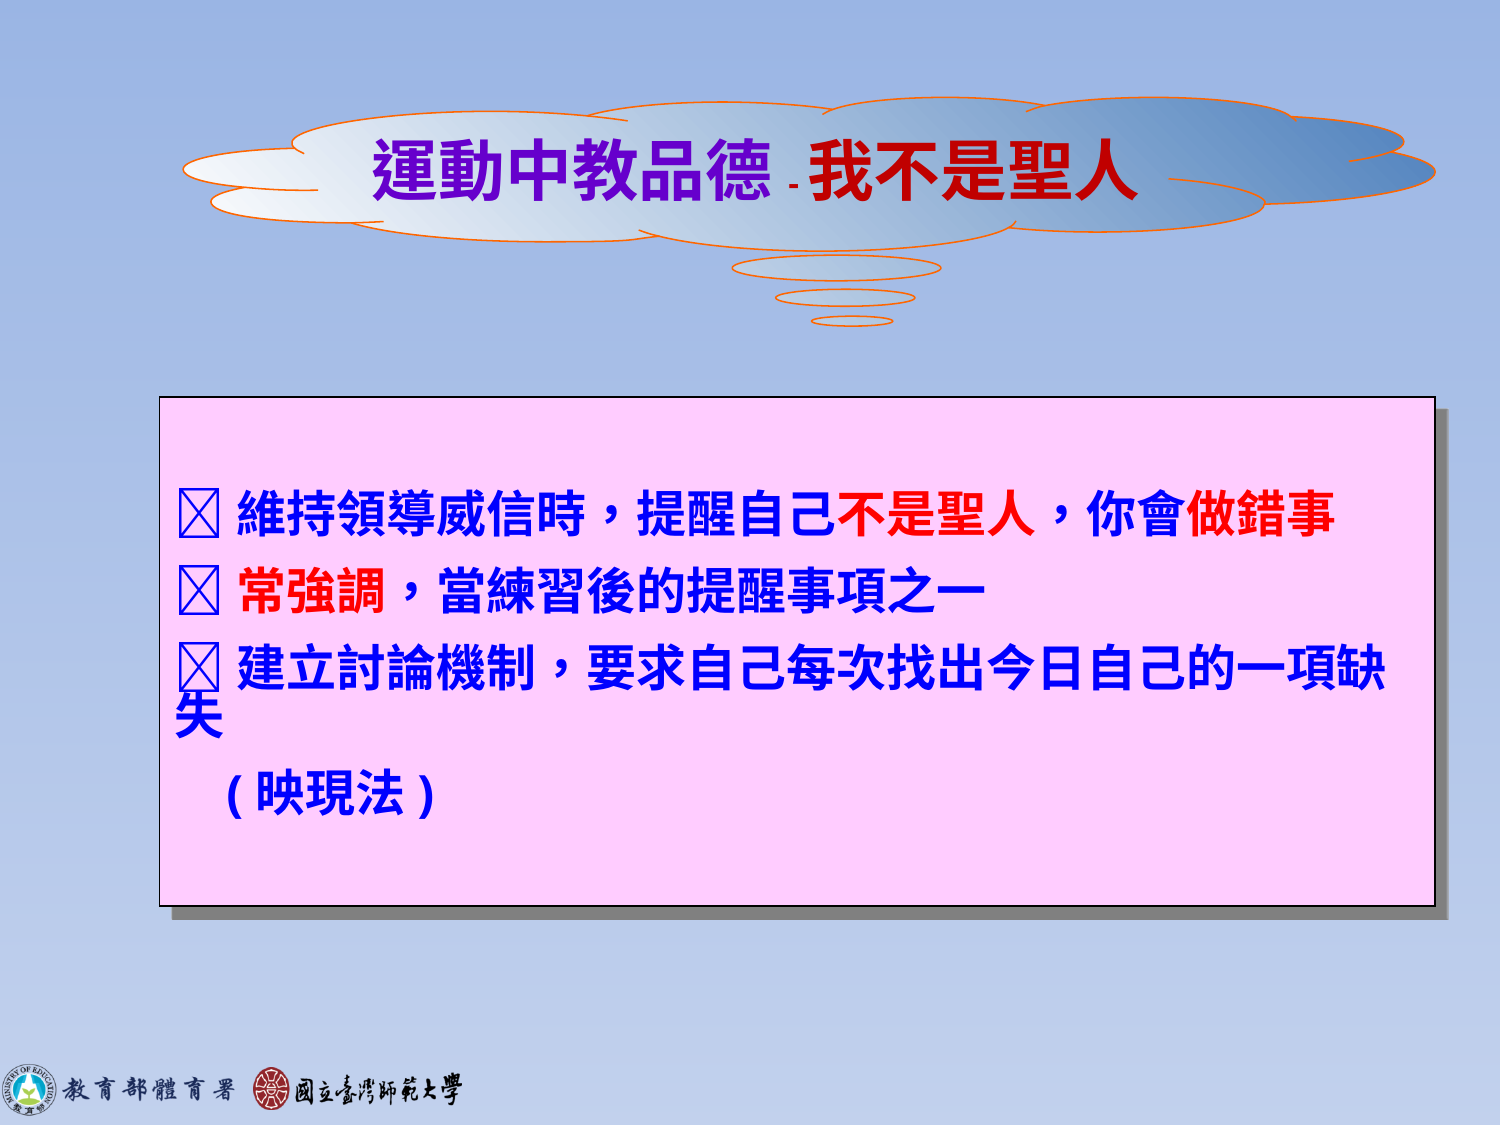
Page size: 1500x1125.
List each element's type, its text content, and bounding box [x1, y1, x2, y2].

text_box 維持領導威信時，提醒自己不是聖人，你會做錯事 常強調，當練習後的提醒事項之一 建立討論機制，要求自己每次找出今日自己的一項缺失 (映現法) [159, 397, 1435, 906]
text_box 運動中教品德-我不是聖人 [811, 316, 893, 327]
text_box 運動中教品德-我不是聖人 [183, 97, 1436, 252]
text_box 運動中教品德-我不是聖人 [732, 255, 941, 281]
text_box 運動中教品德-我不是聖人 [775, 289, 915, 307]
